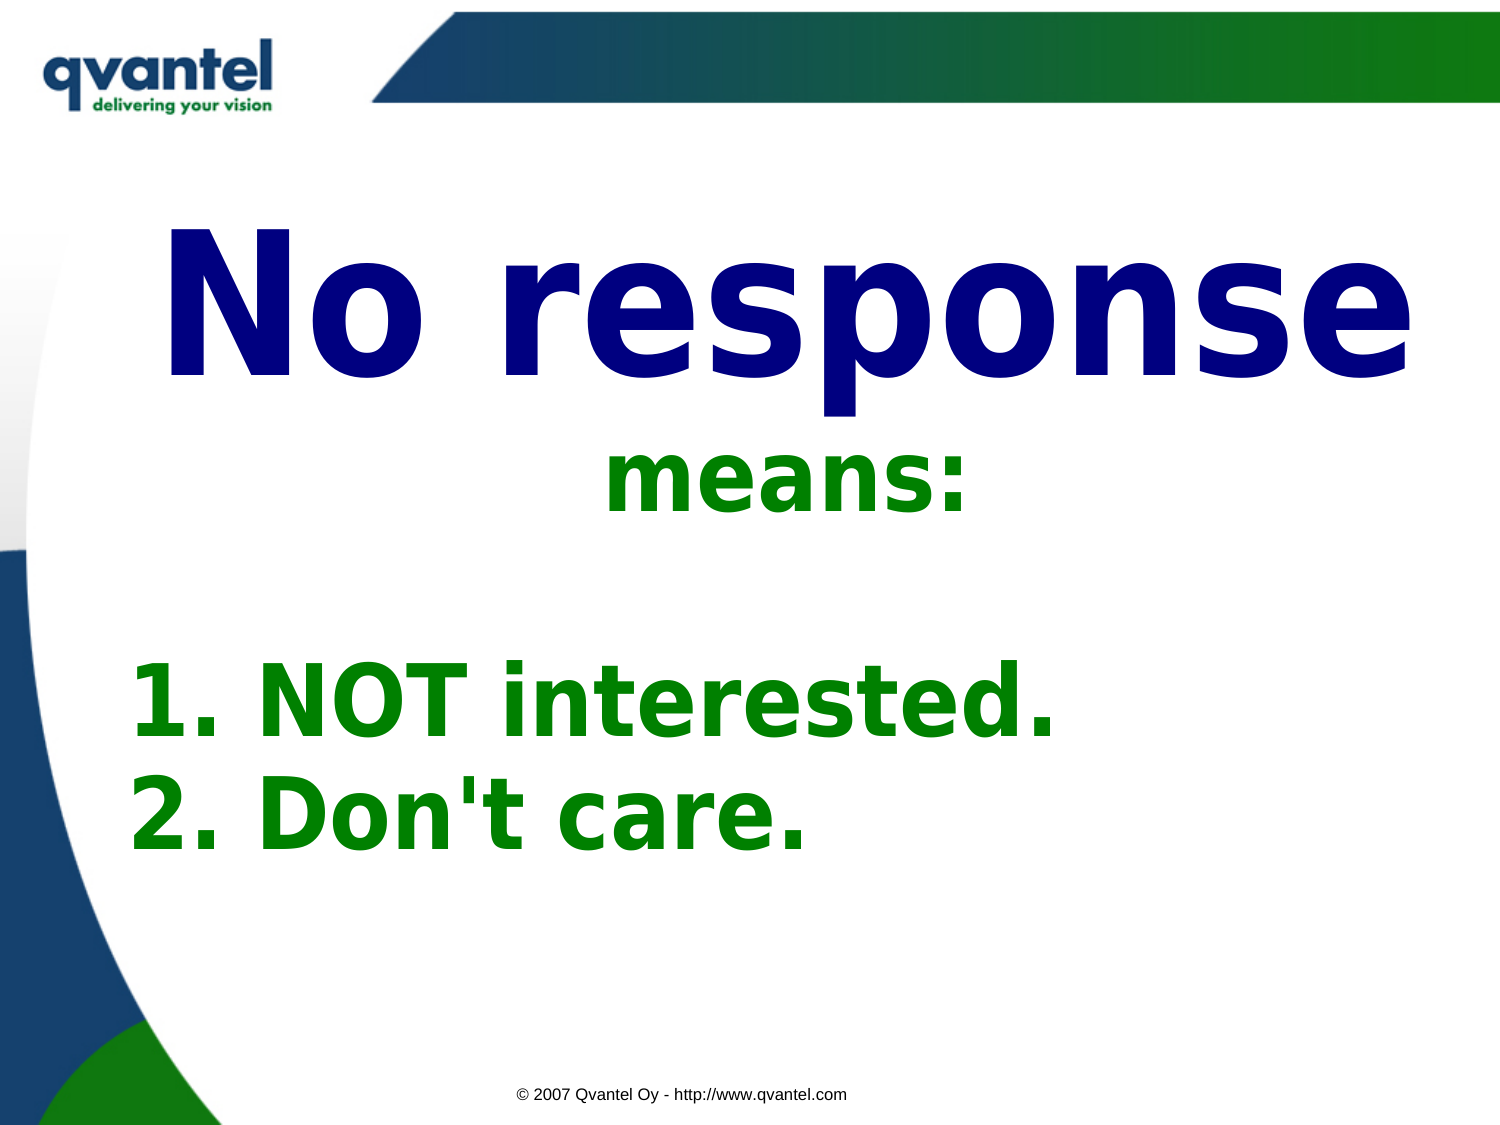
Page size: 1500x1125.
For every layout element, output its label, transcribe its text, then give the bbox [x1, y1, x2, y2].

text_box No response means: 1. NOT interested. 2. Don't care. [112, 187, 1463, 887]
picture [0, 0, 1500, 1125]
